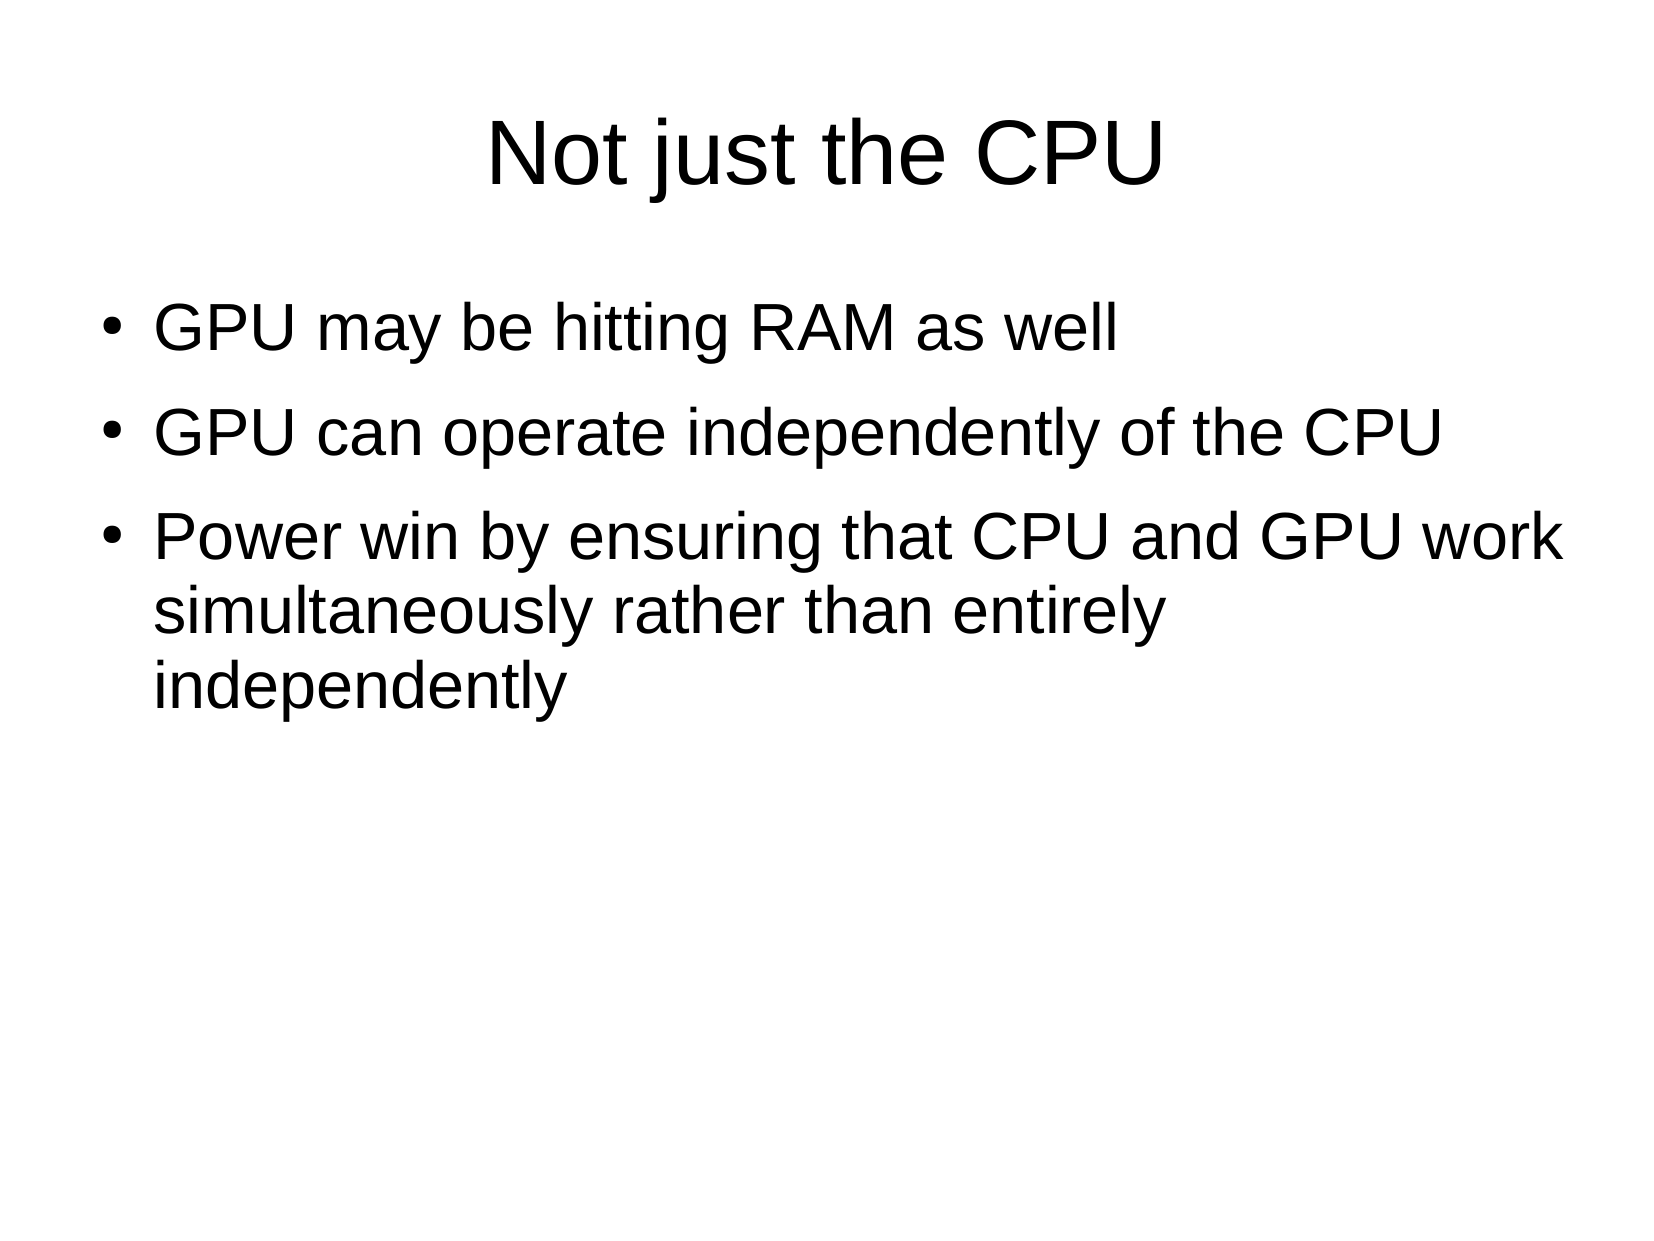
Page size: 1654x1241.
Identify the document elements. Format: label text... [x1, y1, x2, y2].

title Not just the CPU [82, 49, 1571, 257]
list GPU may be hitting RAM as well GPU can operate independently of the CPU Power win by ensuring that CPU and GPU work simultaneously rather than entirely independently [82, 290, 1571, 1109]
